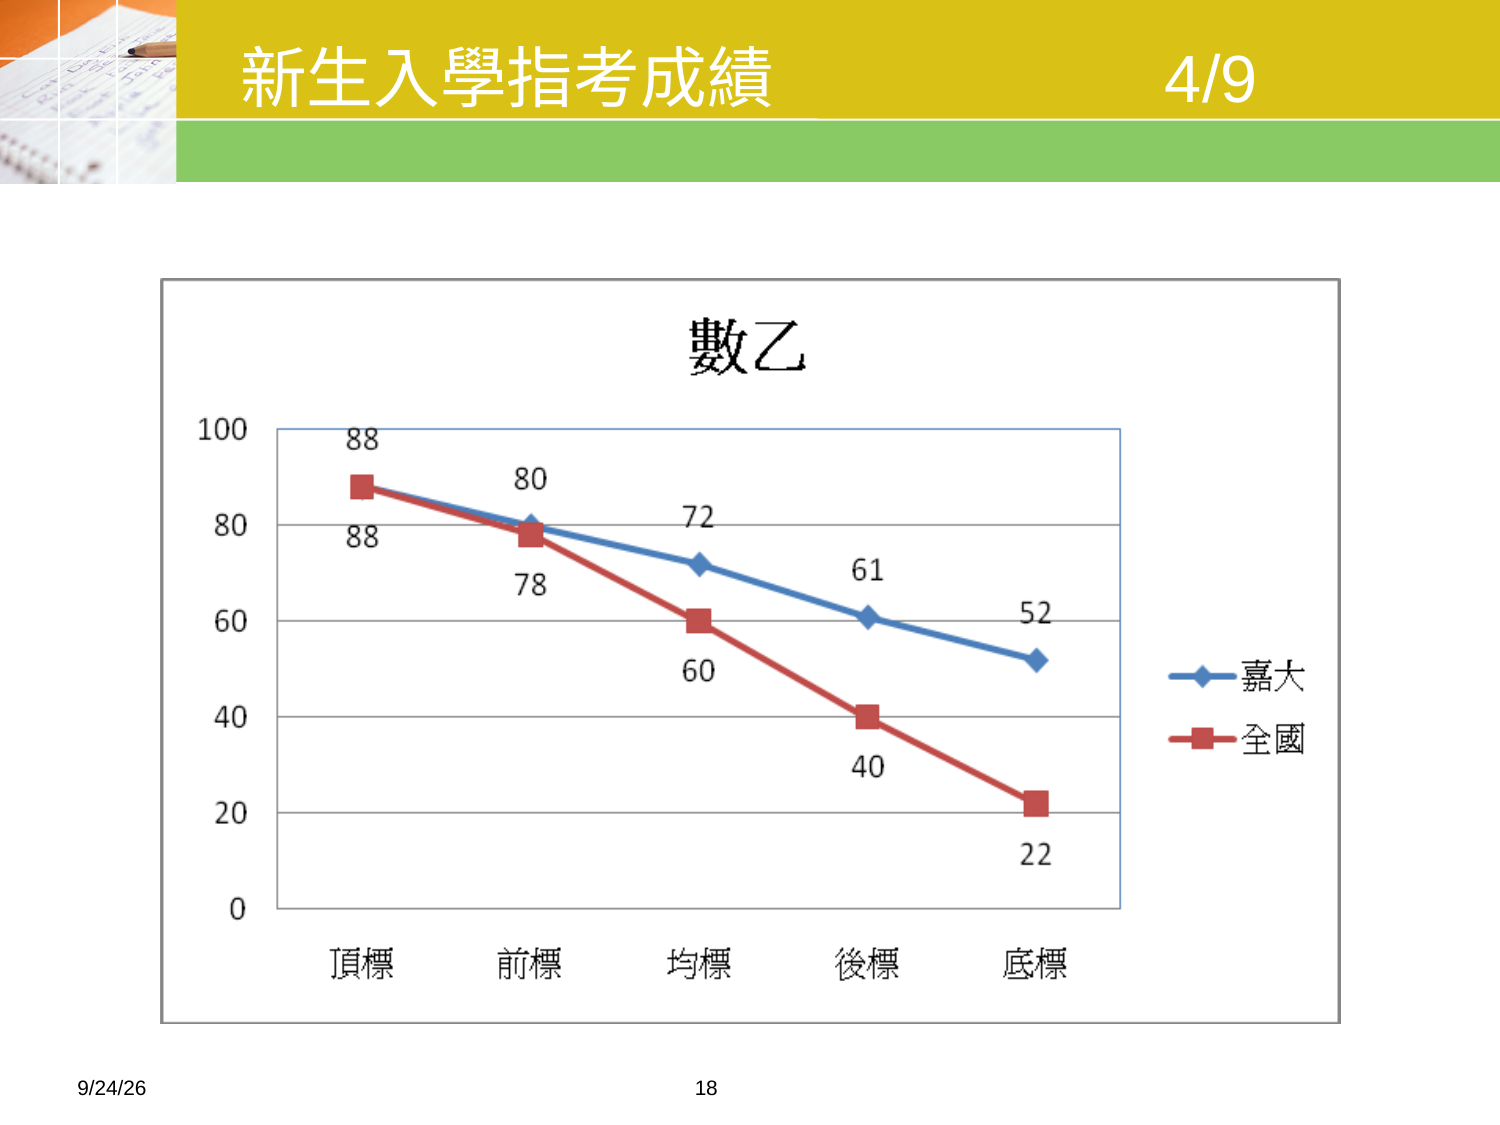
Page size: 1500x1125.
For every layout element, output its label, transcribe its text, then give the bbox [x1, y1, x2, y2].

picture [159, 278, 1341, 1024]
title 新生入學指考成績 4/9 [225, 28, 1388, 109]
text_box [62, 1067, 376, 1111]
text_box [637, 1067, 775, 1111]
